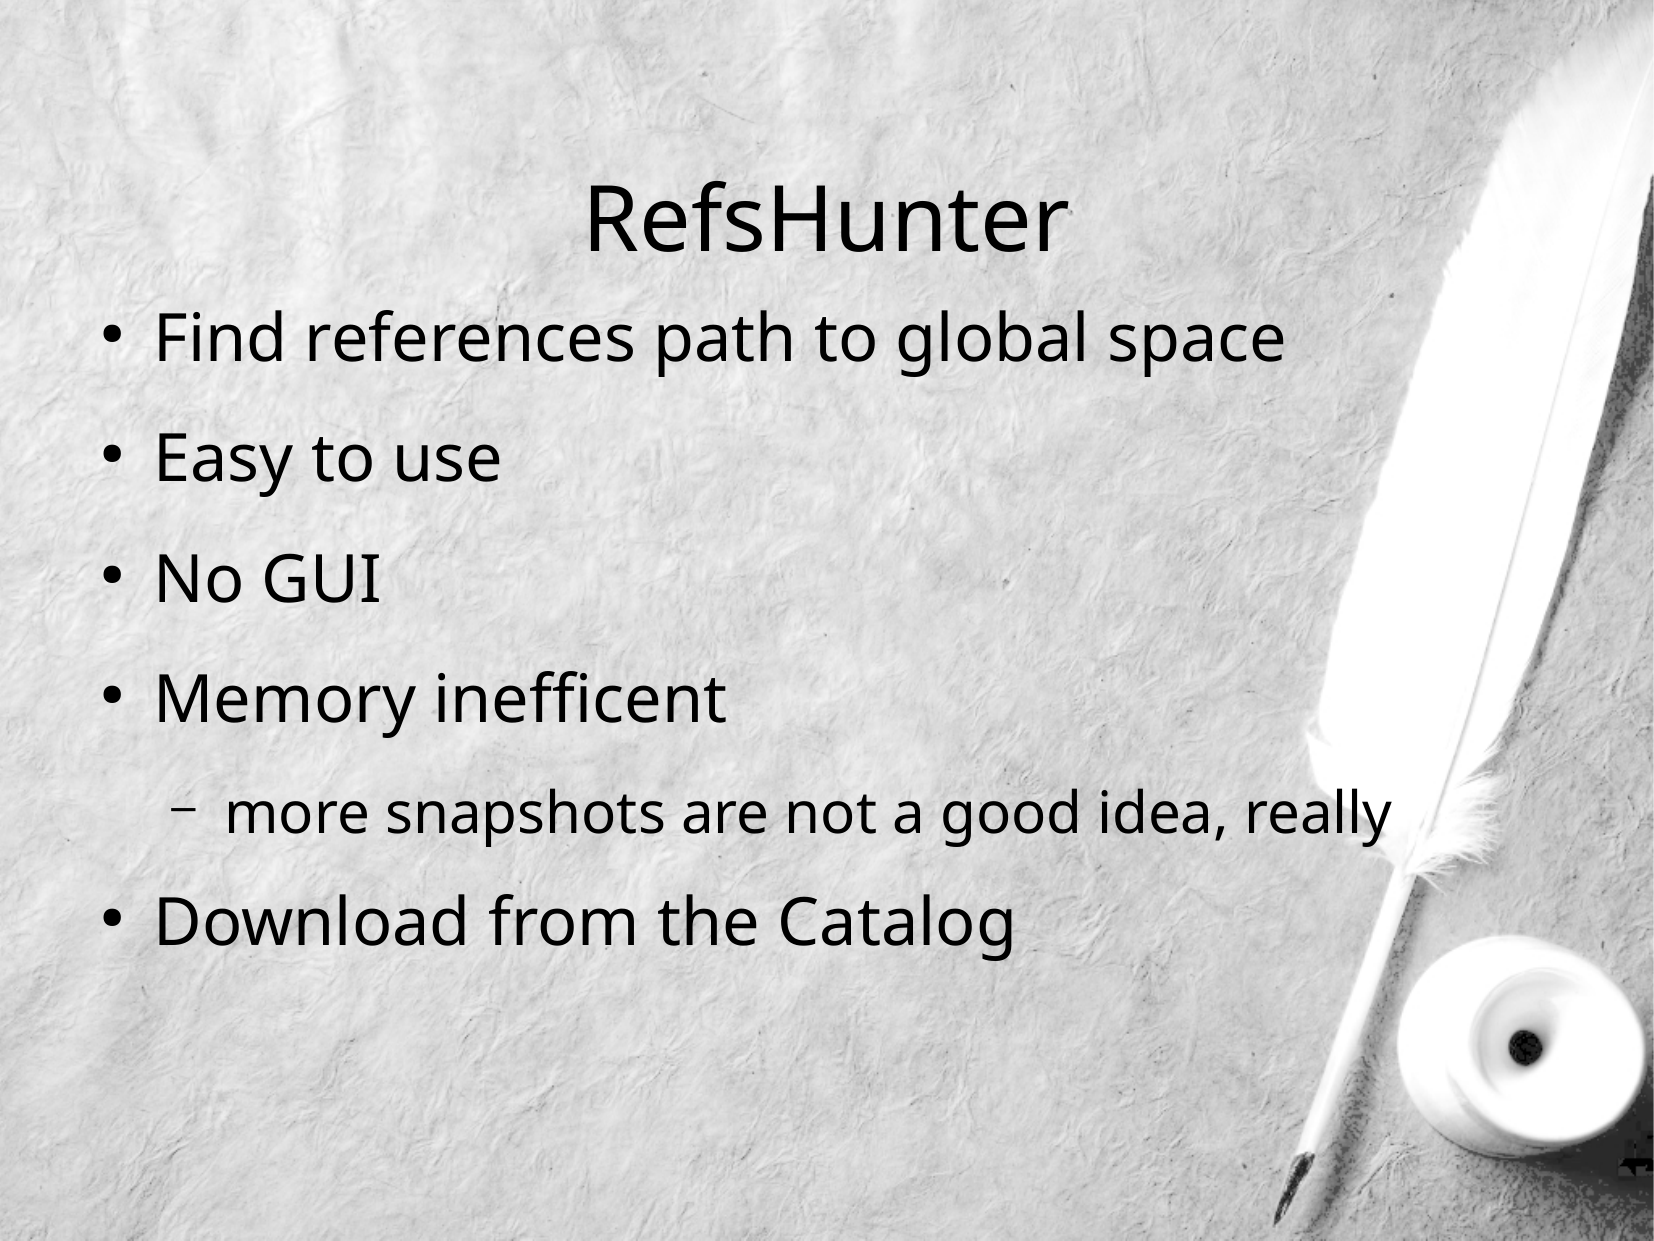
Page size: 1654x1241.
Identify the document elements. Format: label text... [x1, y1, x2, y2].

list Find references path to global space Easy to use No GUI Memory inefficent more snapshots are not a good idea, really Download from the Catalog [82, 290, 1571, 1010]
picture [0, 0, 1654, 1241]
title RefsHunter [82, 42, 1571, 264]
